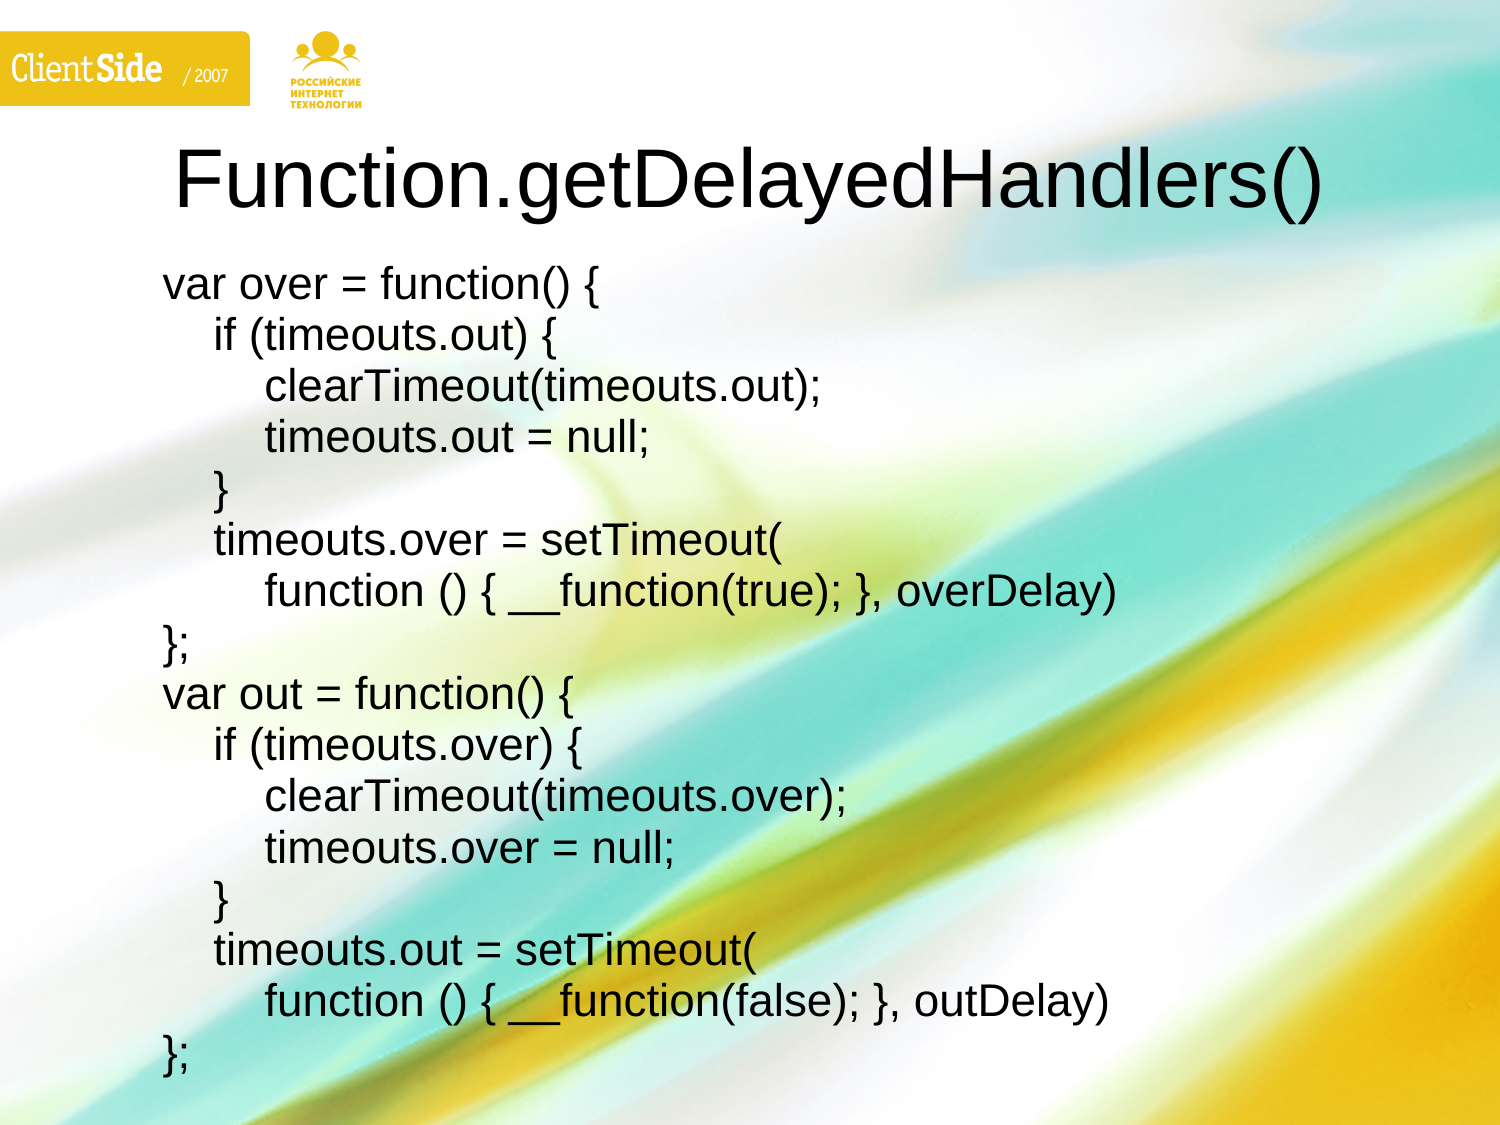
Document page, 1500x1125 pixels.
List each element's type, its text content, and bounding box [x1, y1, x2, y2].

text_box var over = function() { if (timeouts.out) { clearTimeout(timeouts.out); timeouts.out = null; } timeouts.over = setTimeout( function () { __function(true); }, overDelay) }; var out = function() { if (timeouts.over) { clearTimeout(timeouts.over); timeouts.over = null; } timeouts.out = setTimeout( function () { __function(false); }, outDelay) }; [147, 250, 1182, 1086]
picture [0, 0, 1500, 1125]
title Function.getDelayedHandlers() [75, 124, 1426, 234]
